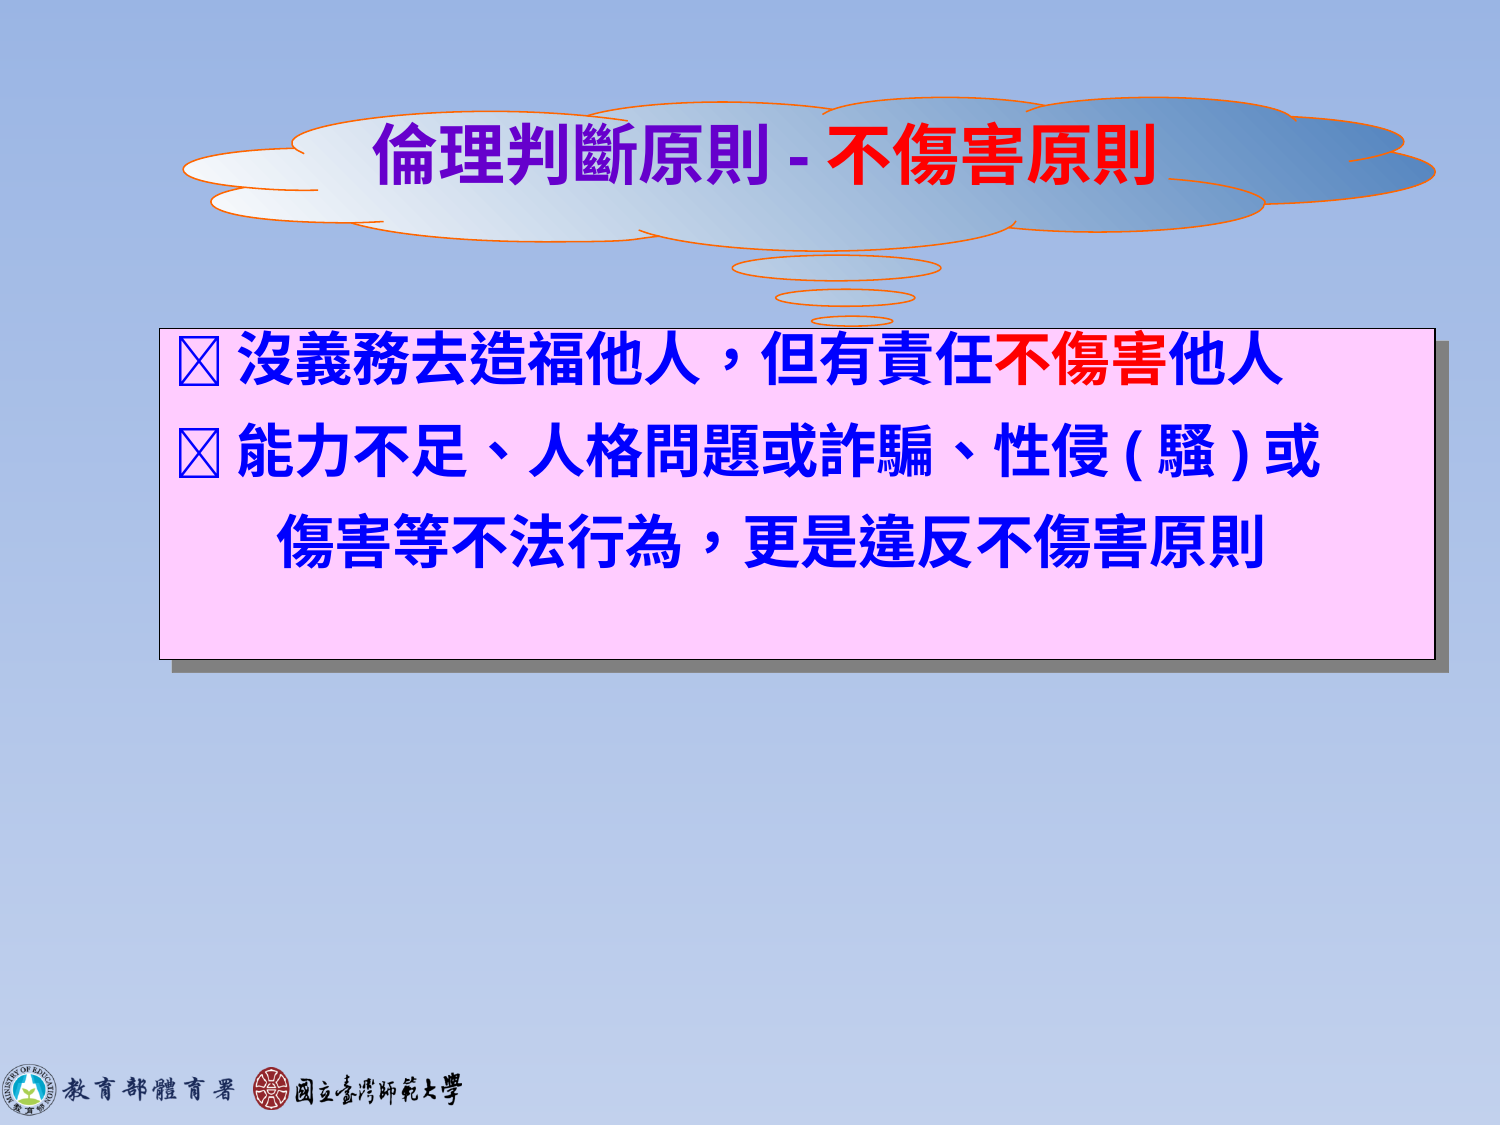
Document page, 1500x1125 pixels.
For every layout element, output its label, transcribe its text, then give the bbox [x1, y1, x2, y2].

text_box 倫理判斷原則-不傷害原則 [775, 289, 915, 307]
text_box 倫理判斷原則-不傷害原則 [732, 255, 941, 281]
text_box 沒義務去造福他人，但有責任不傷害他人 能力不足、人格問題或詐騙、性侵(騷)或 傷害等不法行為，更是違反不傷害原則 [159, 328, 1435, 659]
text_box 倫理判斷原則-不傷害原則 [183, 97, 1436, 252]
text_box 倫理判斷原則-不傷害原則 [811, 316, 893, 327]
